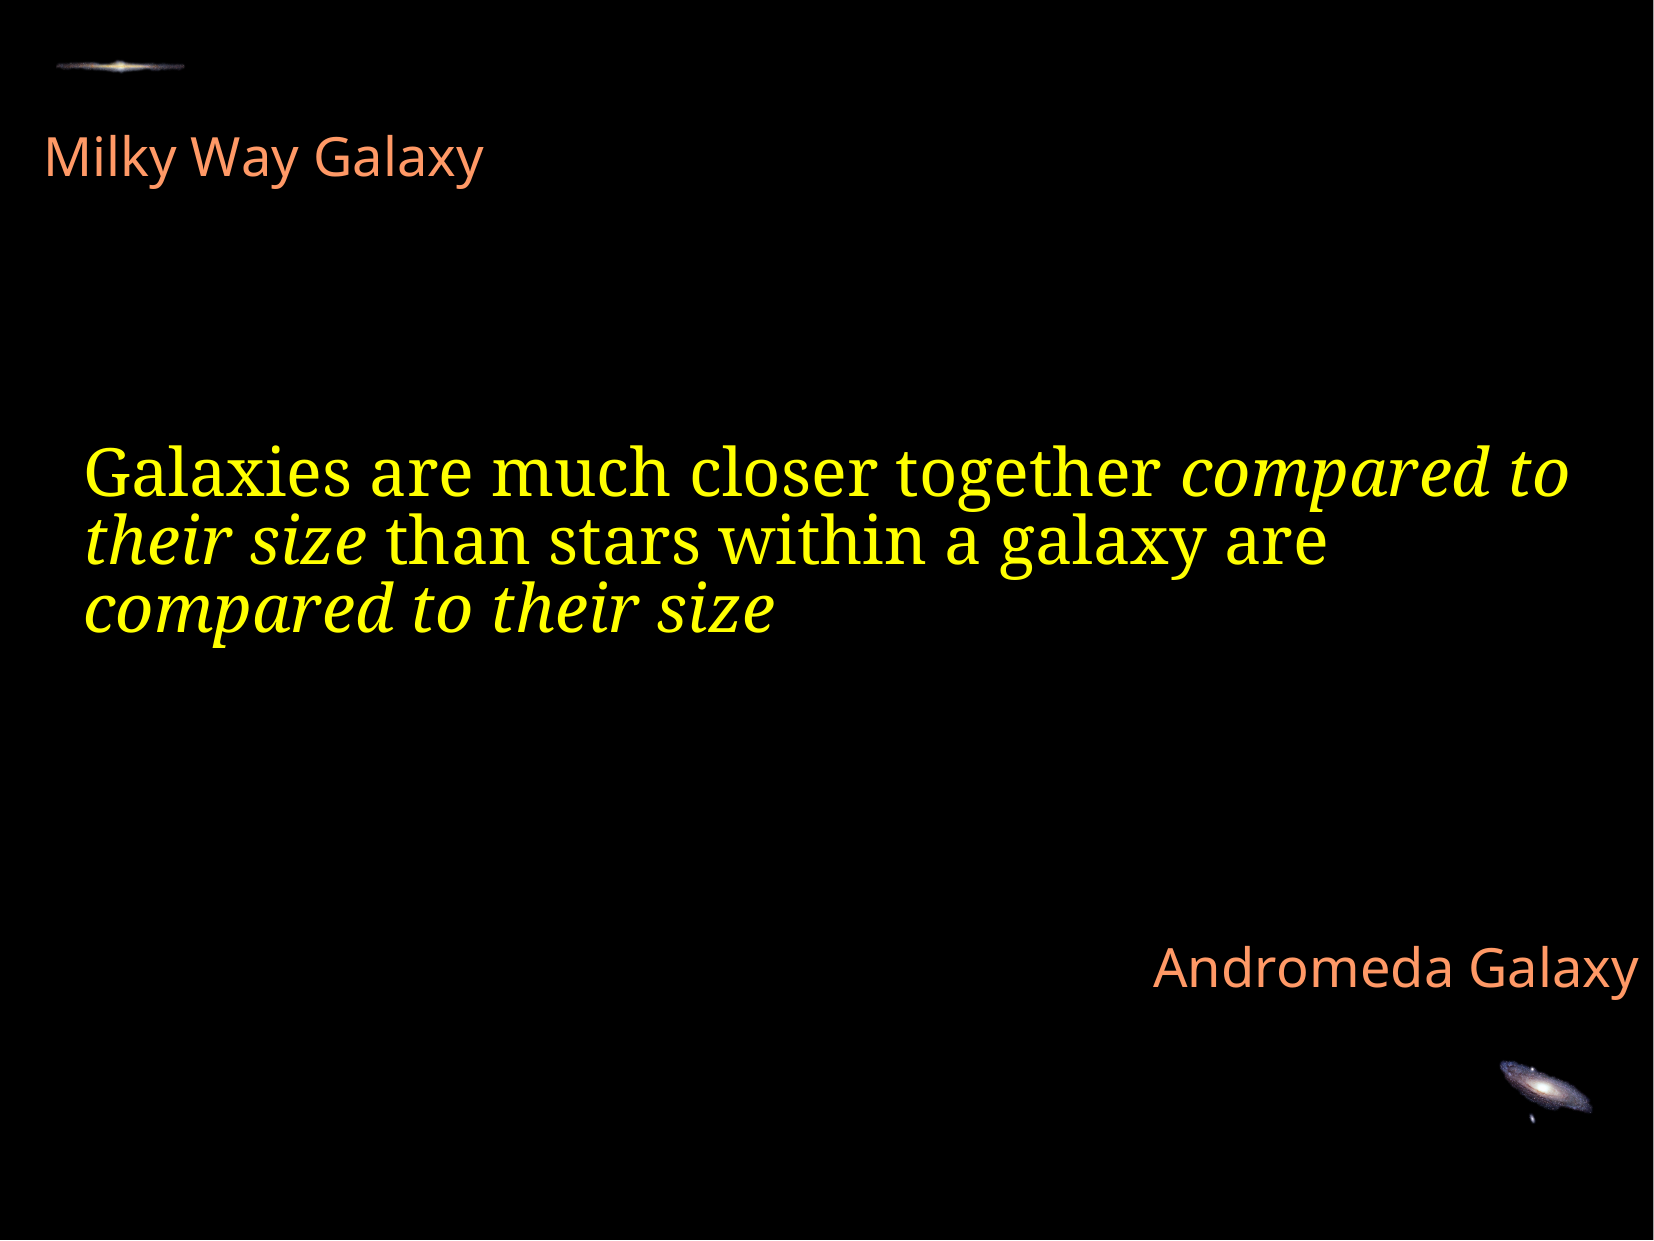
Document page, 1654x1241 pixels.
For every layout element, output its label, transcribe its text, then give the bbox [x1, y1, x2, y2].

picture [56, 58, 186, 75]
text_box Milky Way Galaxy [43, 118, 475, 206]
text_box Andromeda Galaxy [1153, 929, 1619, 1017]
text_box Galaxies are much closer together compared to their size than stars within a galaxy are compared to their size [83, 441, 1609, 631]
picture [1498, 1059, 1594, 1126]
